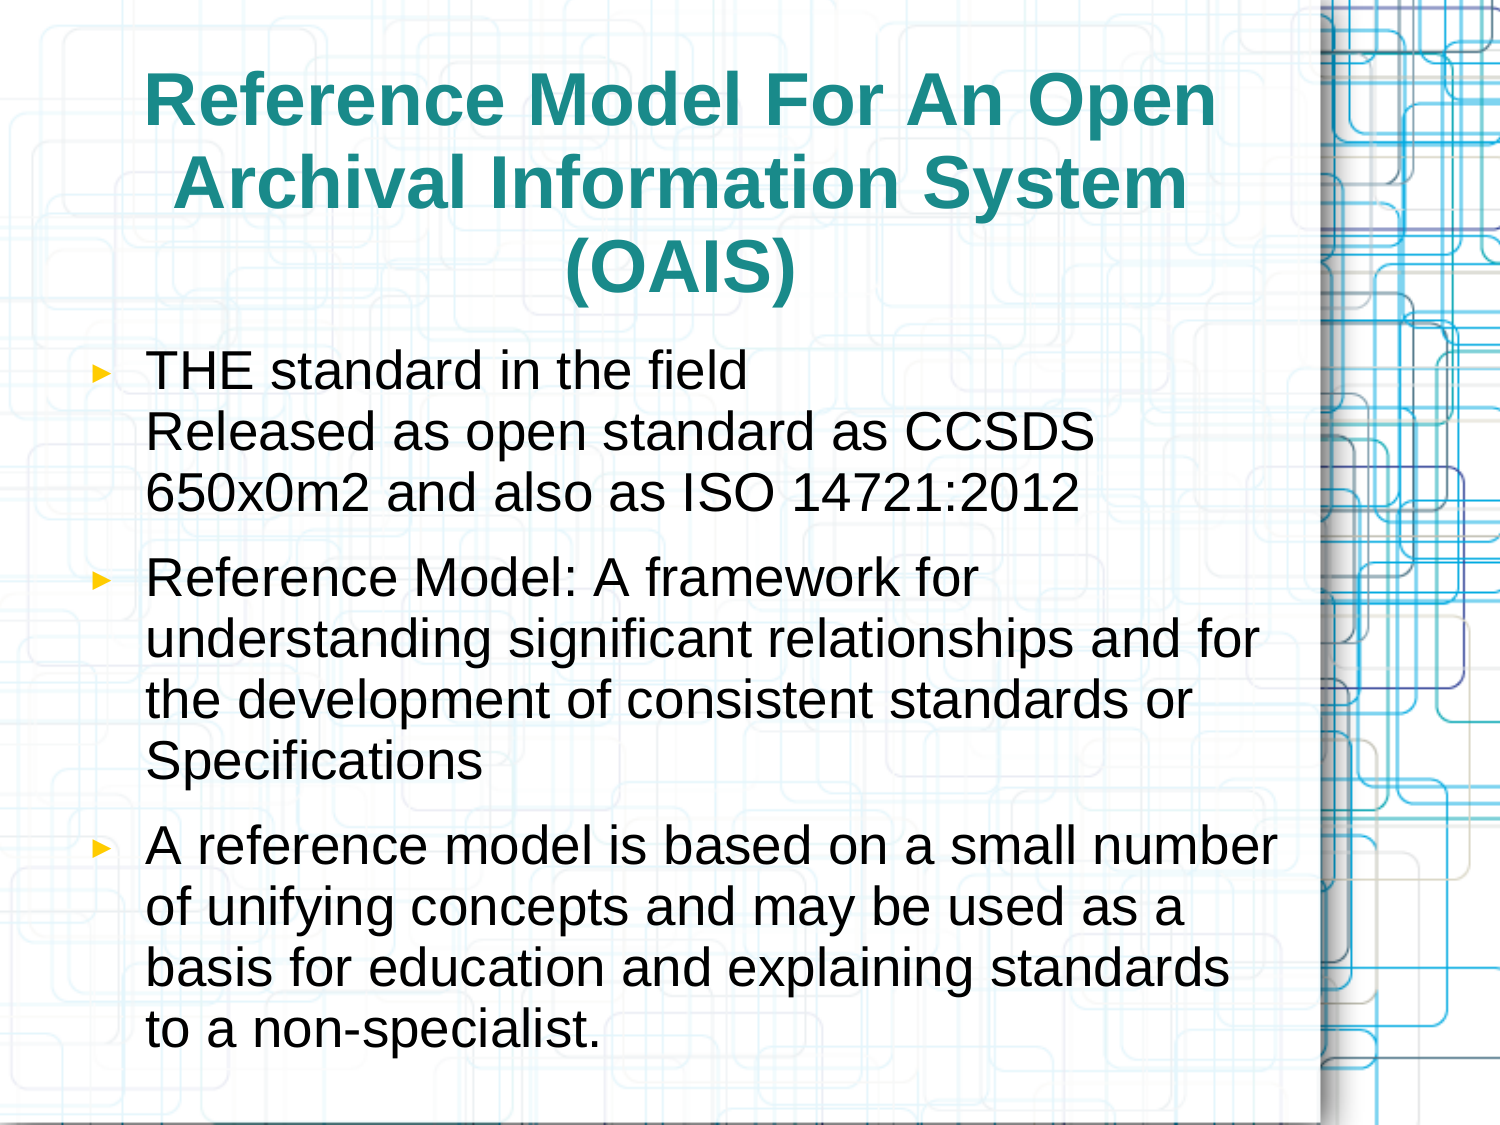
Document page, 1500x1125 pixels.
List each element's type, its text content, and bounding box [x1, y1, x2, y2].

title Reference Model For An Open Archival Information System (OAIS) [75, 23, 1288, 339]
list THE standard in the field Released as open standard as CCSDS 650x0m2 and also as ISO 14721:2012 Reference Model: A framework for understanding significant relationships and for the development of consistent standards or Specifications A reference model is based on a small number of unifying concepts and may be used as a basis for education and explaining standards to a non-specialist. [75, 339, 1288, 1083]
picture [0, 0, 1500, 1125]
